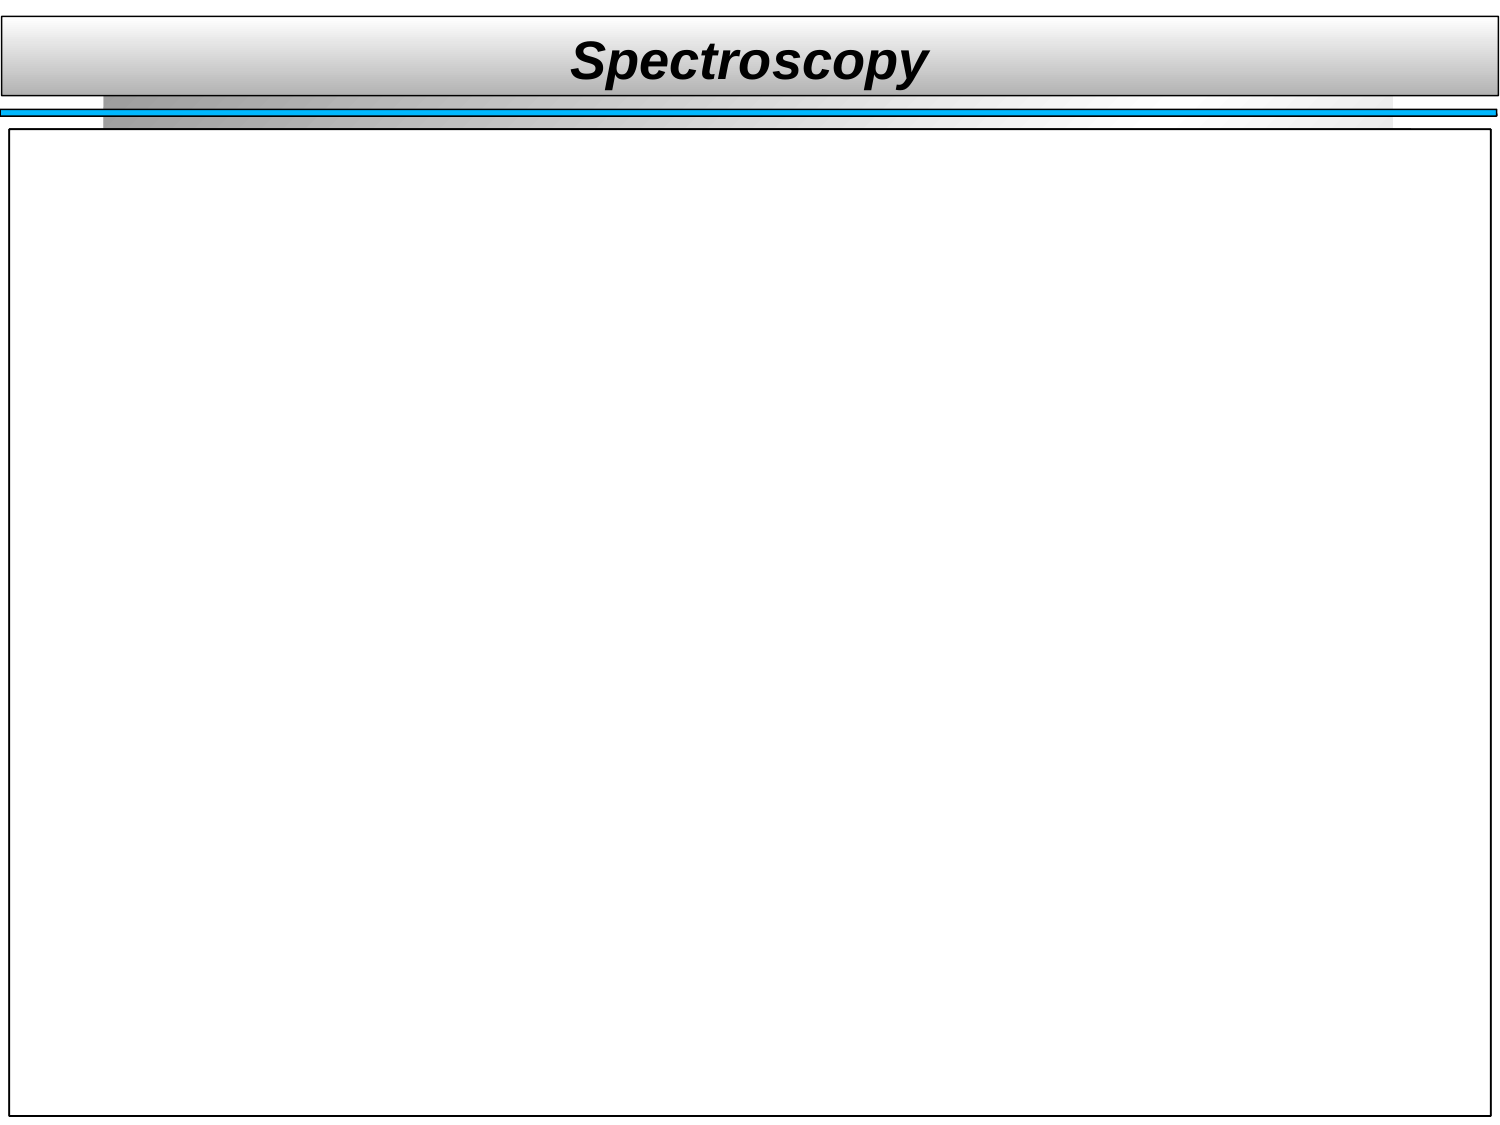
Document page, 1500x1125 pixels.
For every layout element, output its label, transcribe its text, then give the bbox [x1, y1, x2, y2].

text_box Spectroscopy [1, 16, 1499, 96]
text_box [9, 129, 1491, 1116]
text_box [0, 109, 1497, 117]
